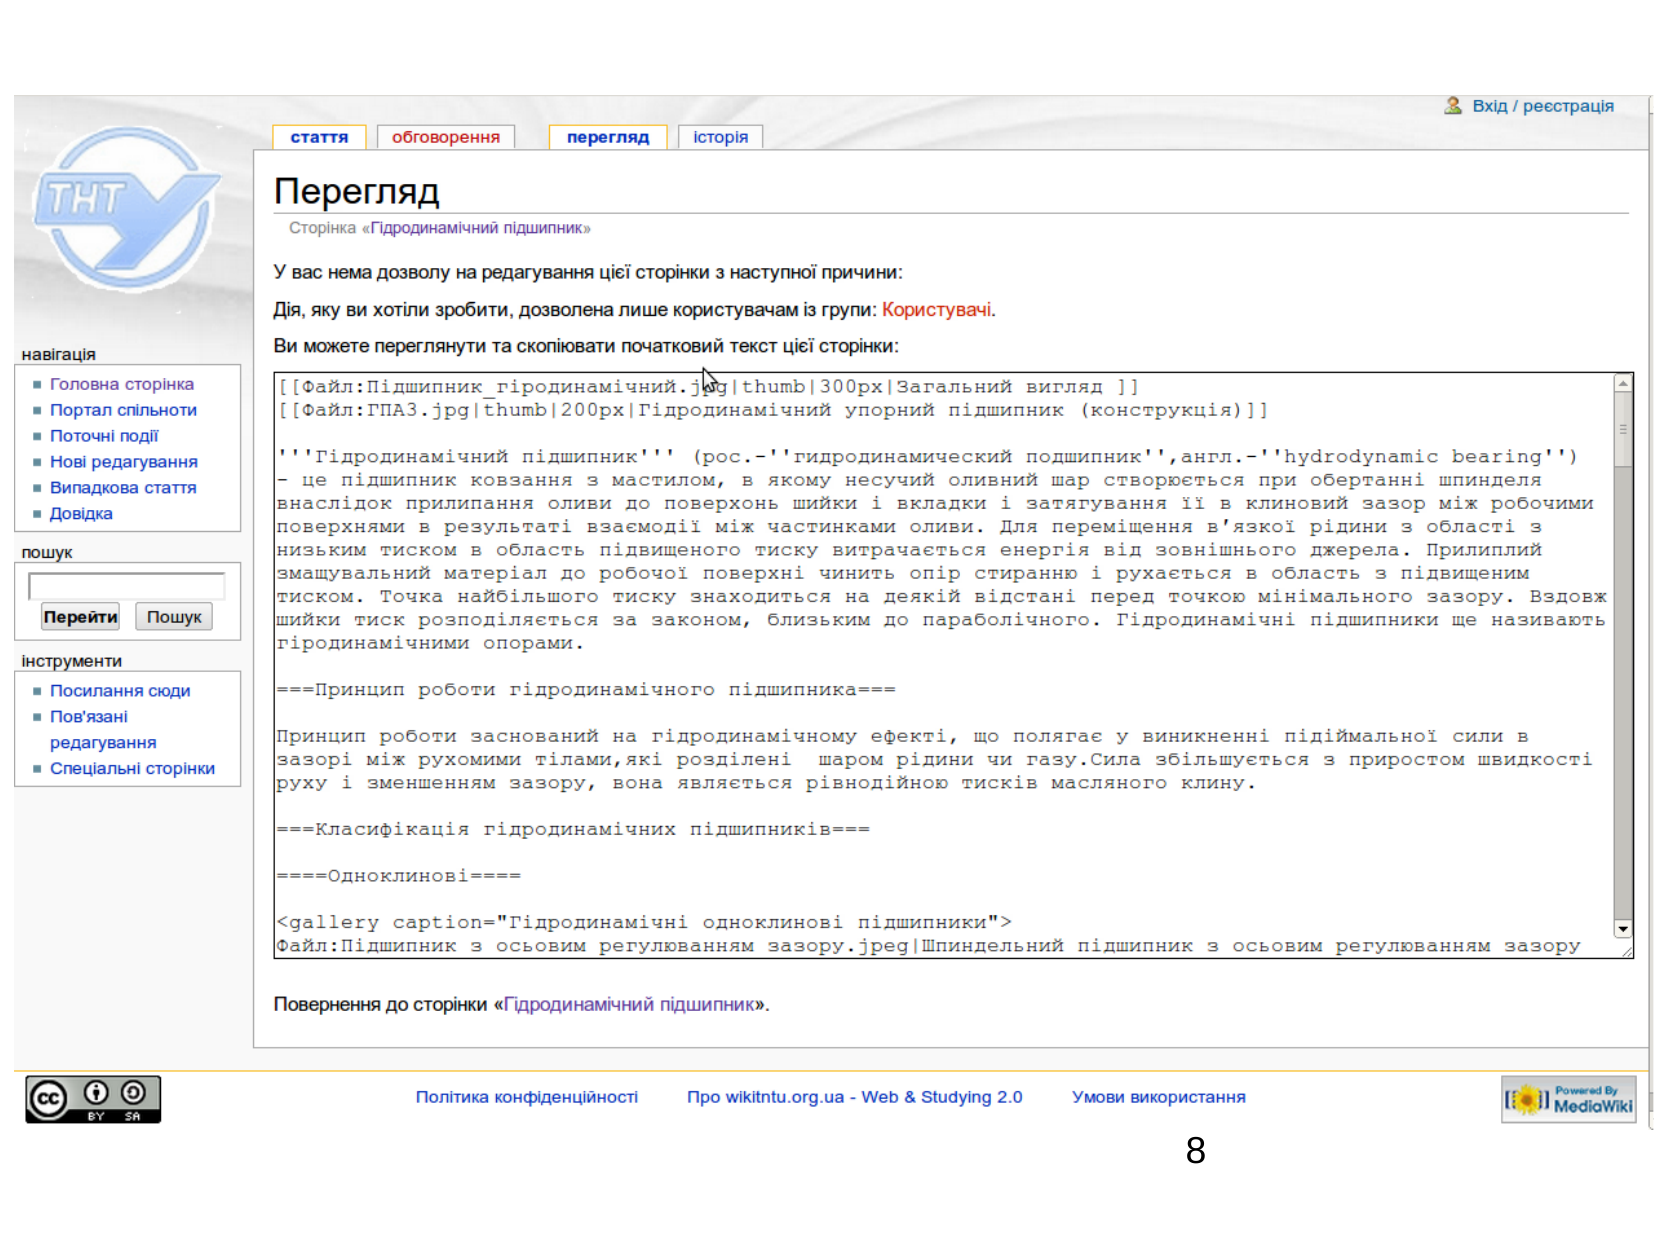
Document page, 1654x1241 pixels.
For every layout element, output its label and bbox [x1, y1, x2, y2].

picture [14, 95, 1654, 1130]
